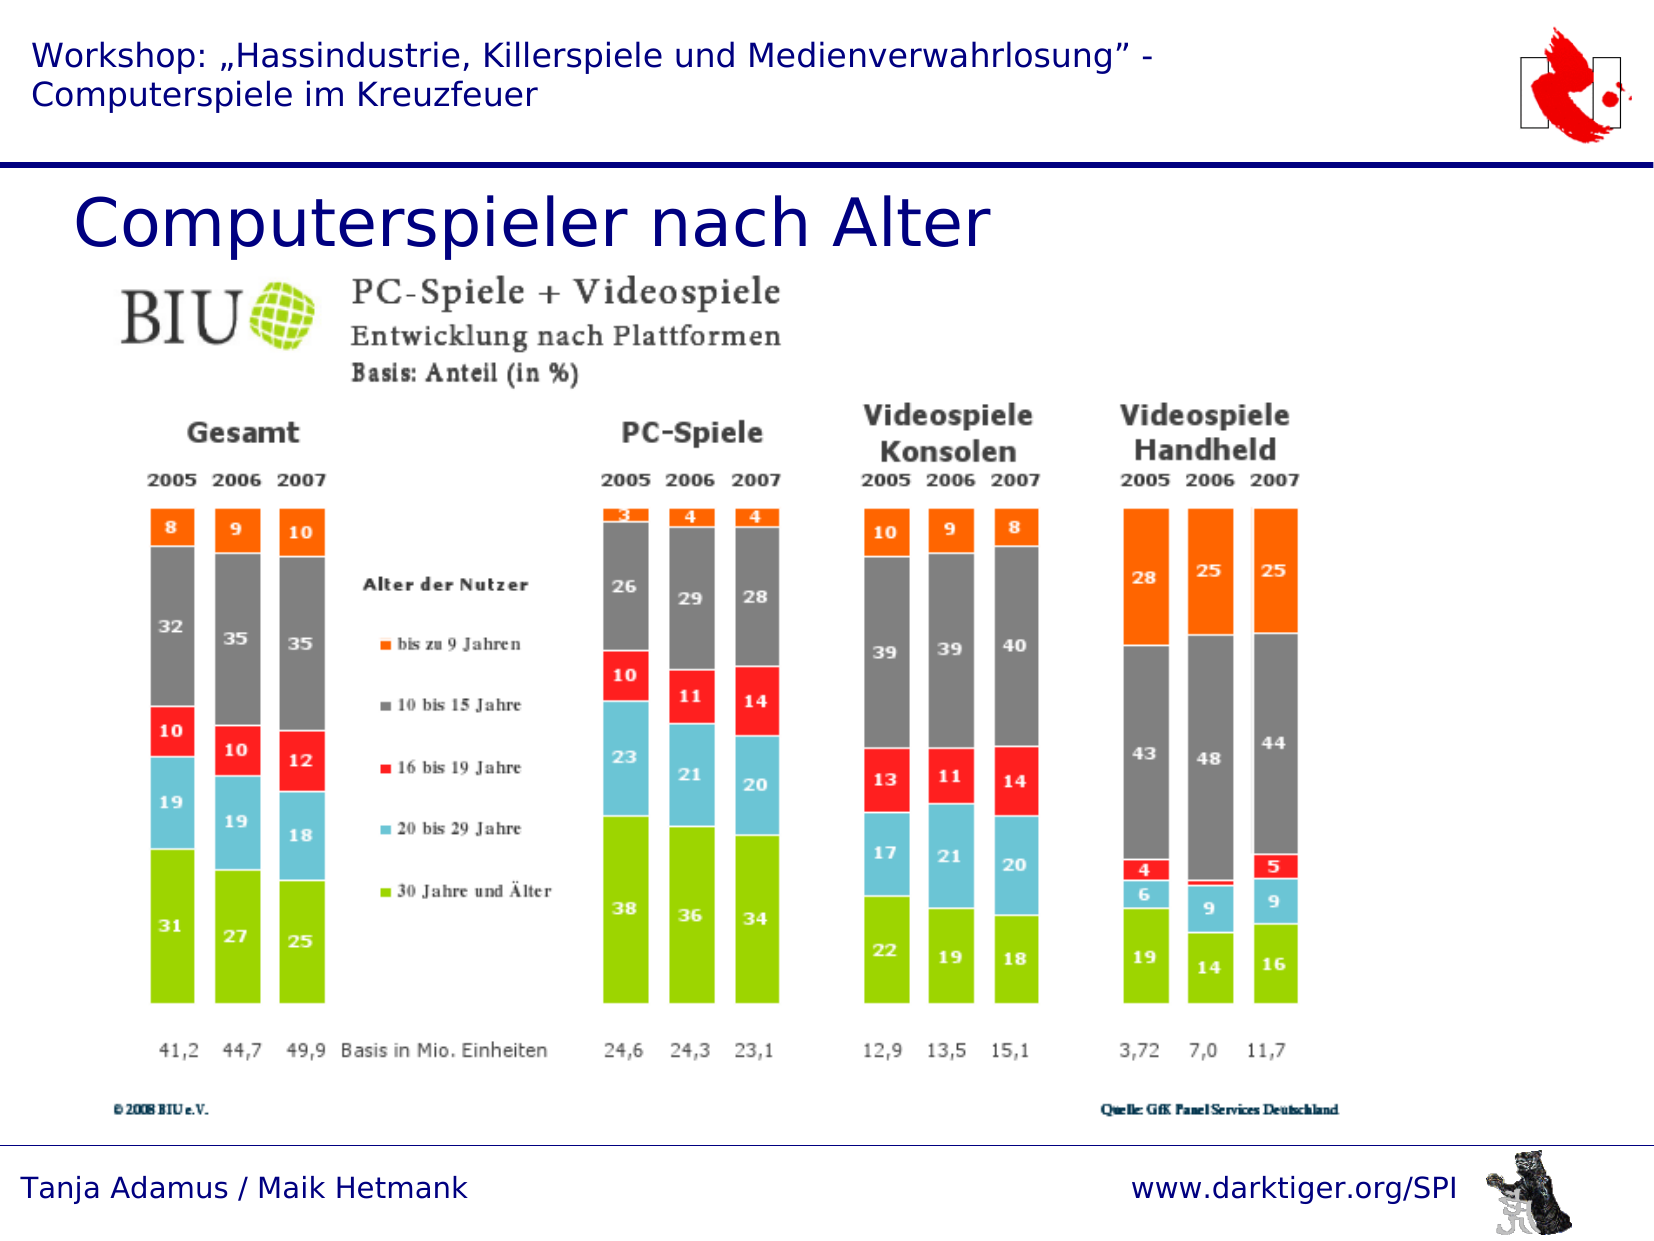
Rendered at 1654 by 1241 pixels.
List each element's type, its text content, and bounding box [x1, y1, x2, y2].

text_box Workshop: „Hassindustrie, Killerspiele und Medienverwahrlosung” - Computerspiele im Kreuzfeuer [16, 29, 1418, 178]
picture [92, 262, 1359, 1135]
picture [1503, 16, 1632, 148]
text_box Computerspieler nach Alter [59, 177, 1536, 270]
picture [1486, 1150, 1572, 1235]
